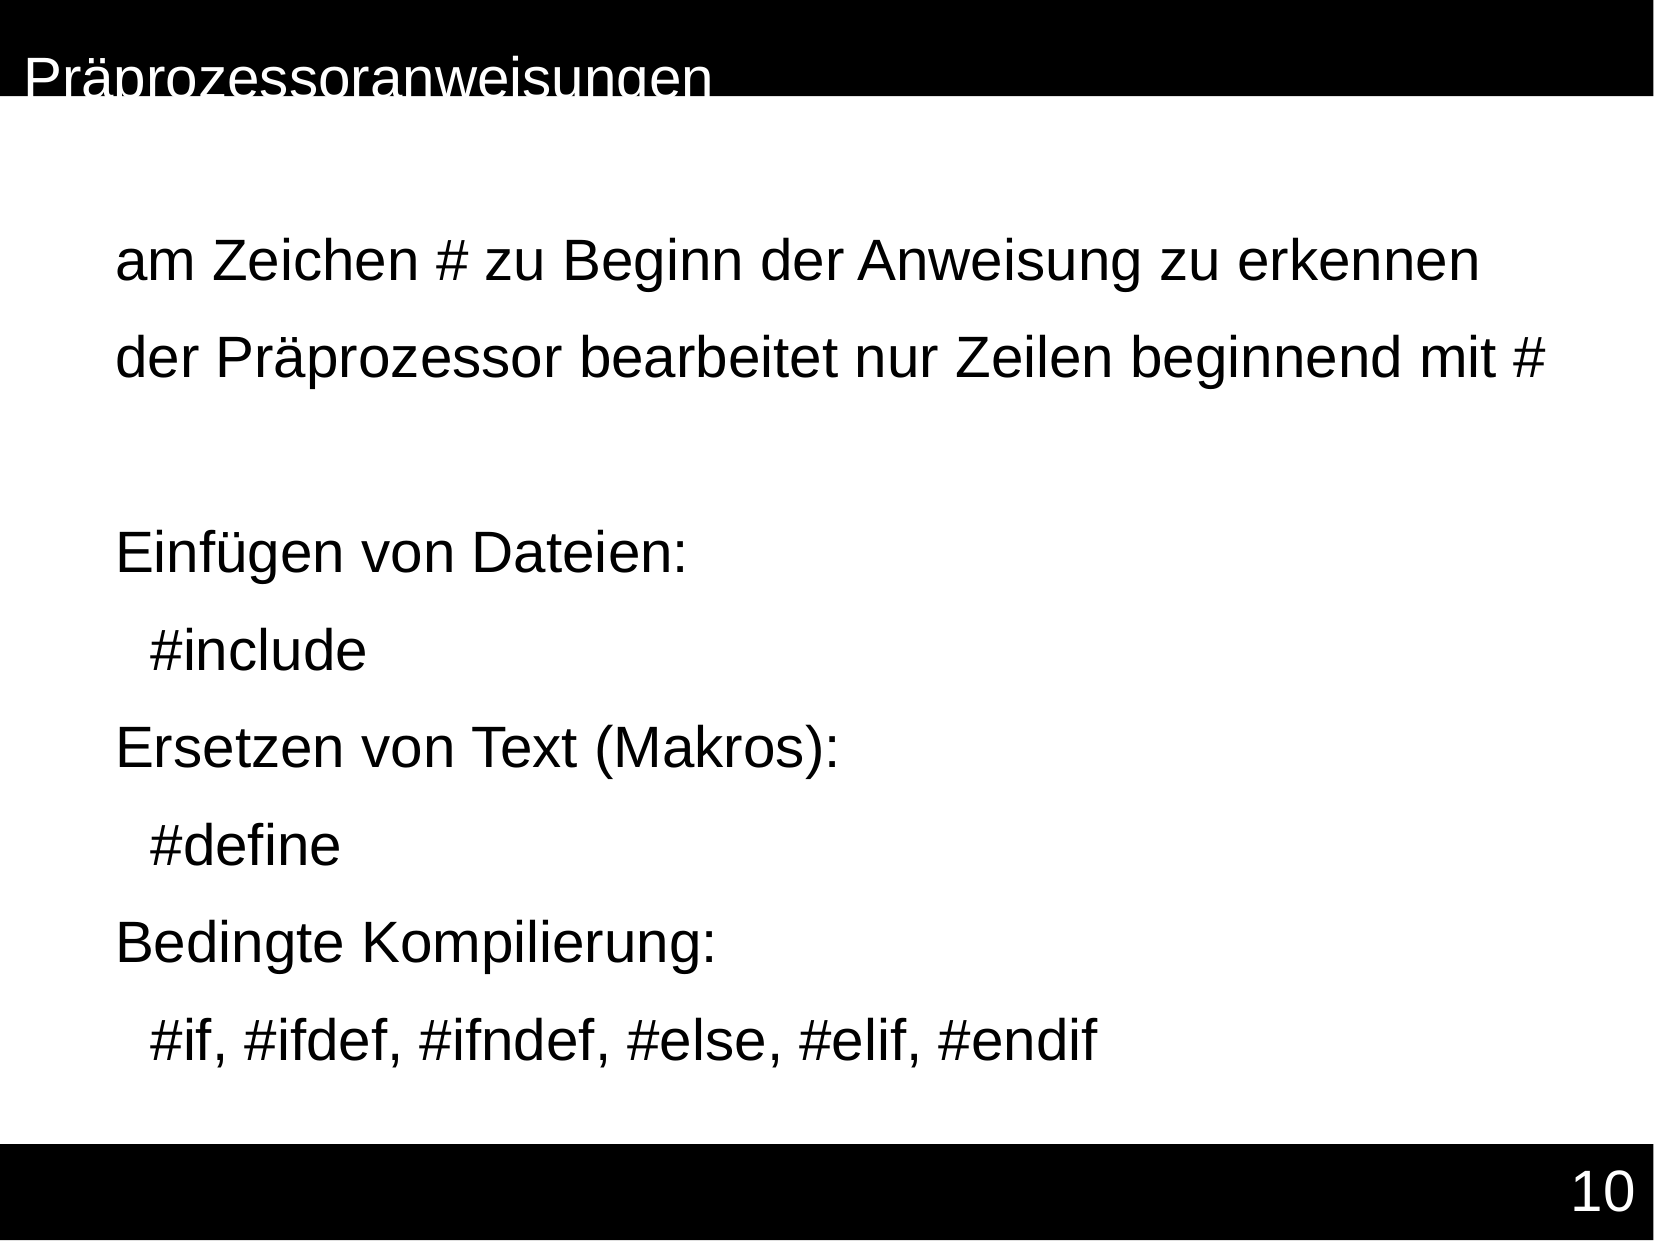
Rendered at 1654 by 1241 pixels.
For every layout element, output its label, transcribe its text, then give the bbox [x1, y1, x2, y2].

text_box Präprozessoranweisungen [8, 5, 766, 94]
text_box am Zeichen # zu Beginn der Anweisung zu erkennen der Präprozessor bearbeitet nur Zeilen beginnend mit # Einfügen von Dateien: #include Ersetzen von Text (Makros): #define Bedingte Kompilierung: #if, #ifdef, #ifndef, #else, #elif, #endif [84, 187, 1654, 1048]
